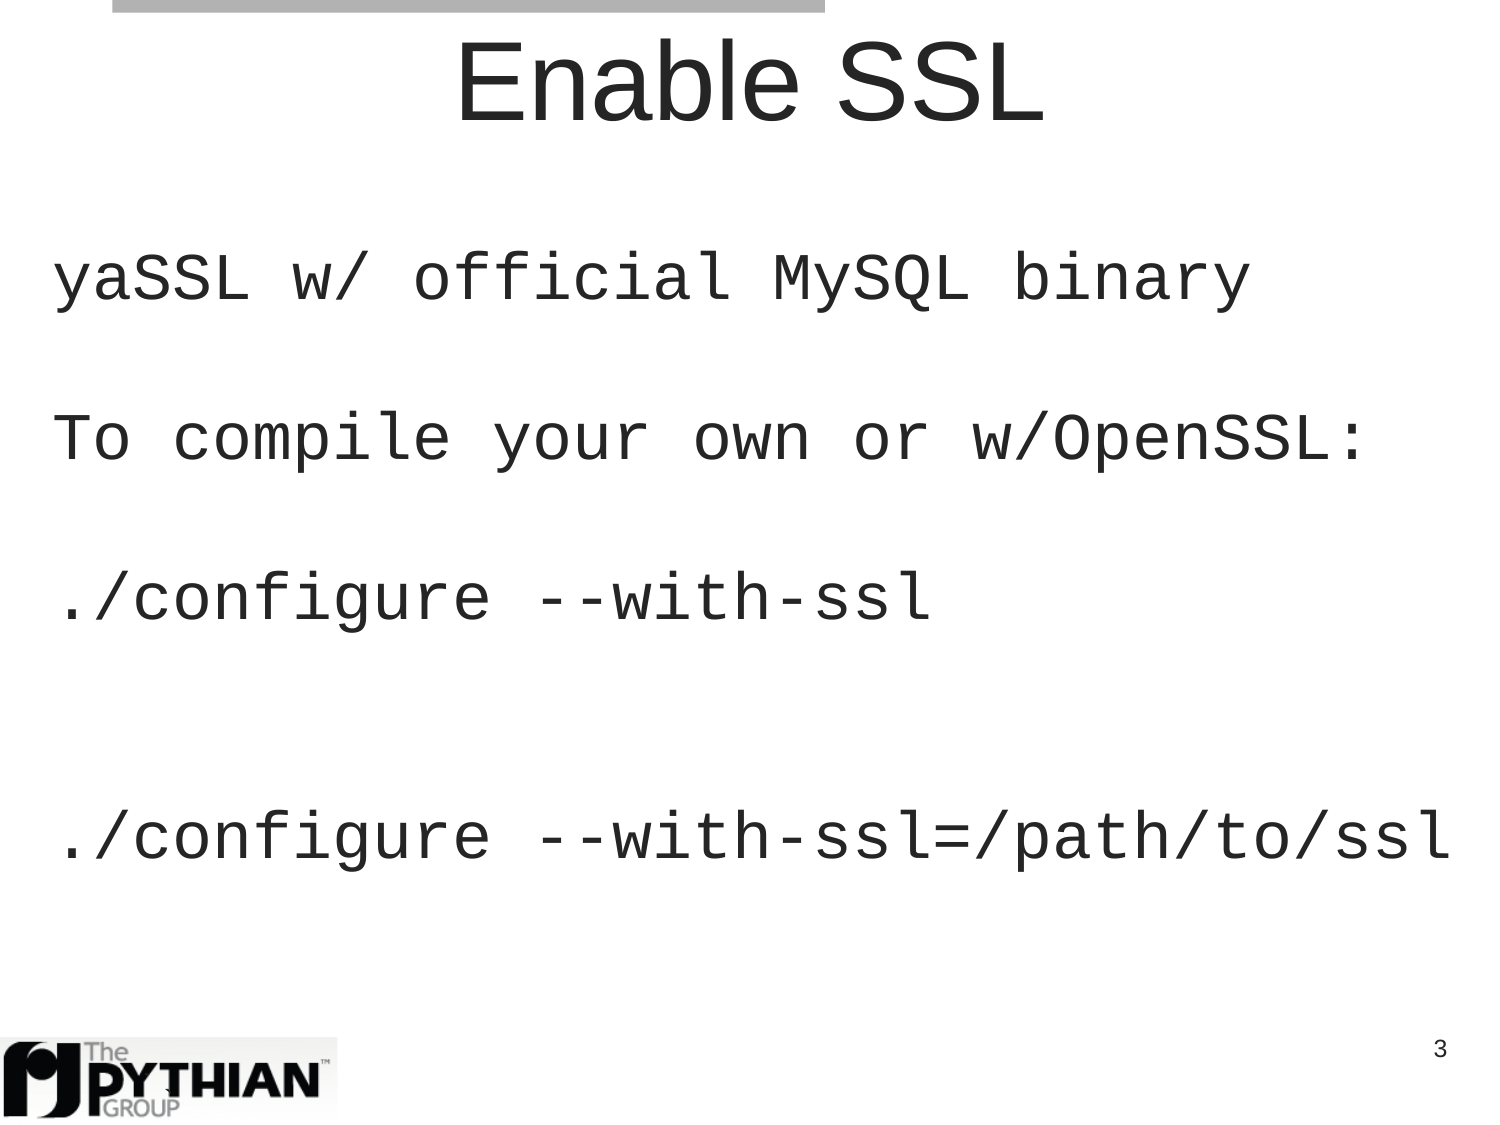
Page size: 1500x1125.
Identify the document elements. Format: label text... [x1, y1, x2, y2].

text_box <number> [1112, 1024, 1463, 1103]
text_box yaSSL w/ official MySQL binary To compile your own or w/OpenSSL: ./configure --with-ssl ./configure --with-ssl=/path/to/ssl [37, 224, 1500, 1013]
text_box Enable SSL [0, 0, 1500, 151]
picture [0, 1037, 338, 1125]
